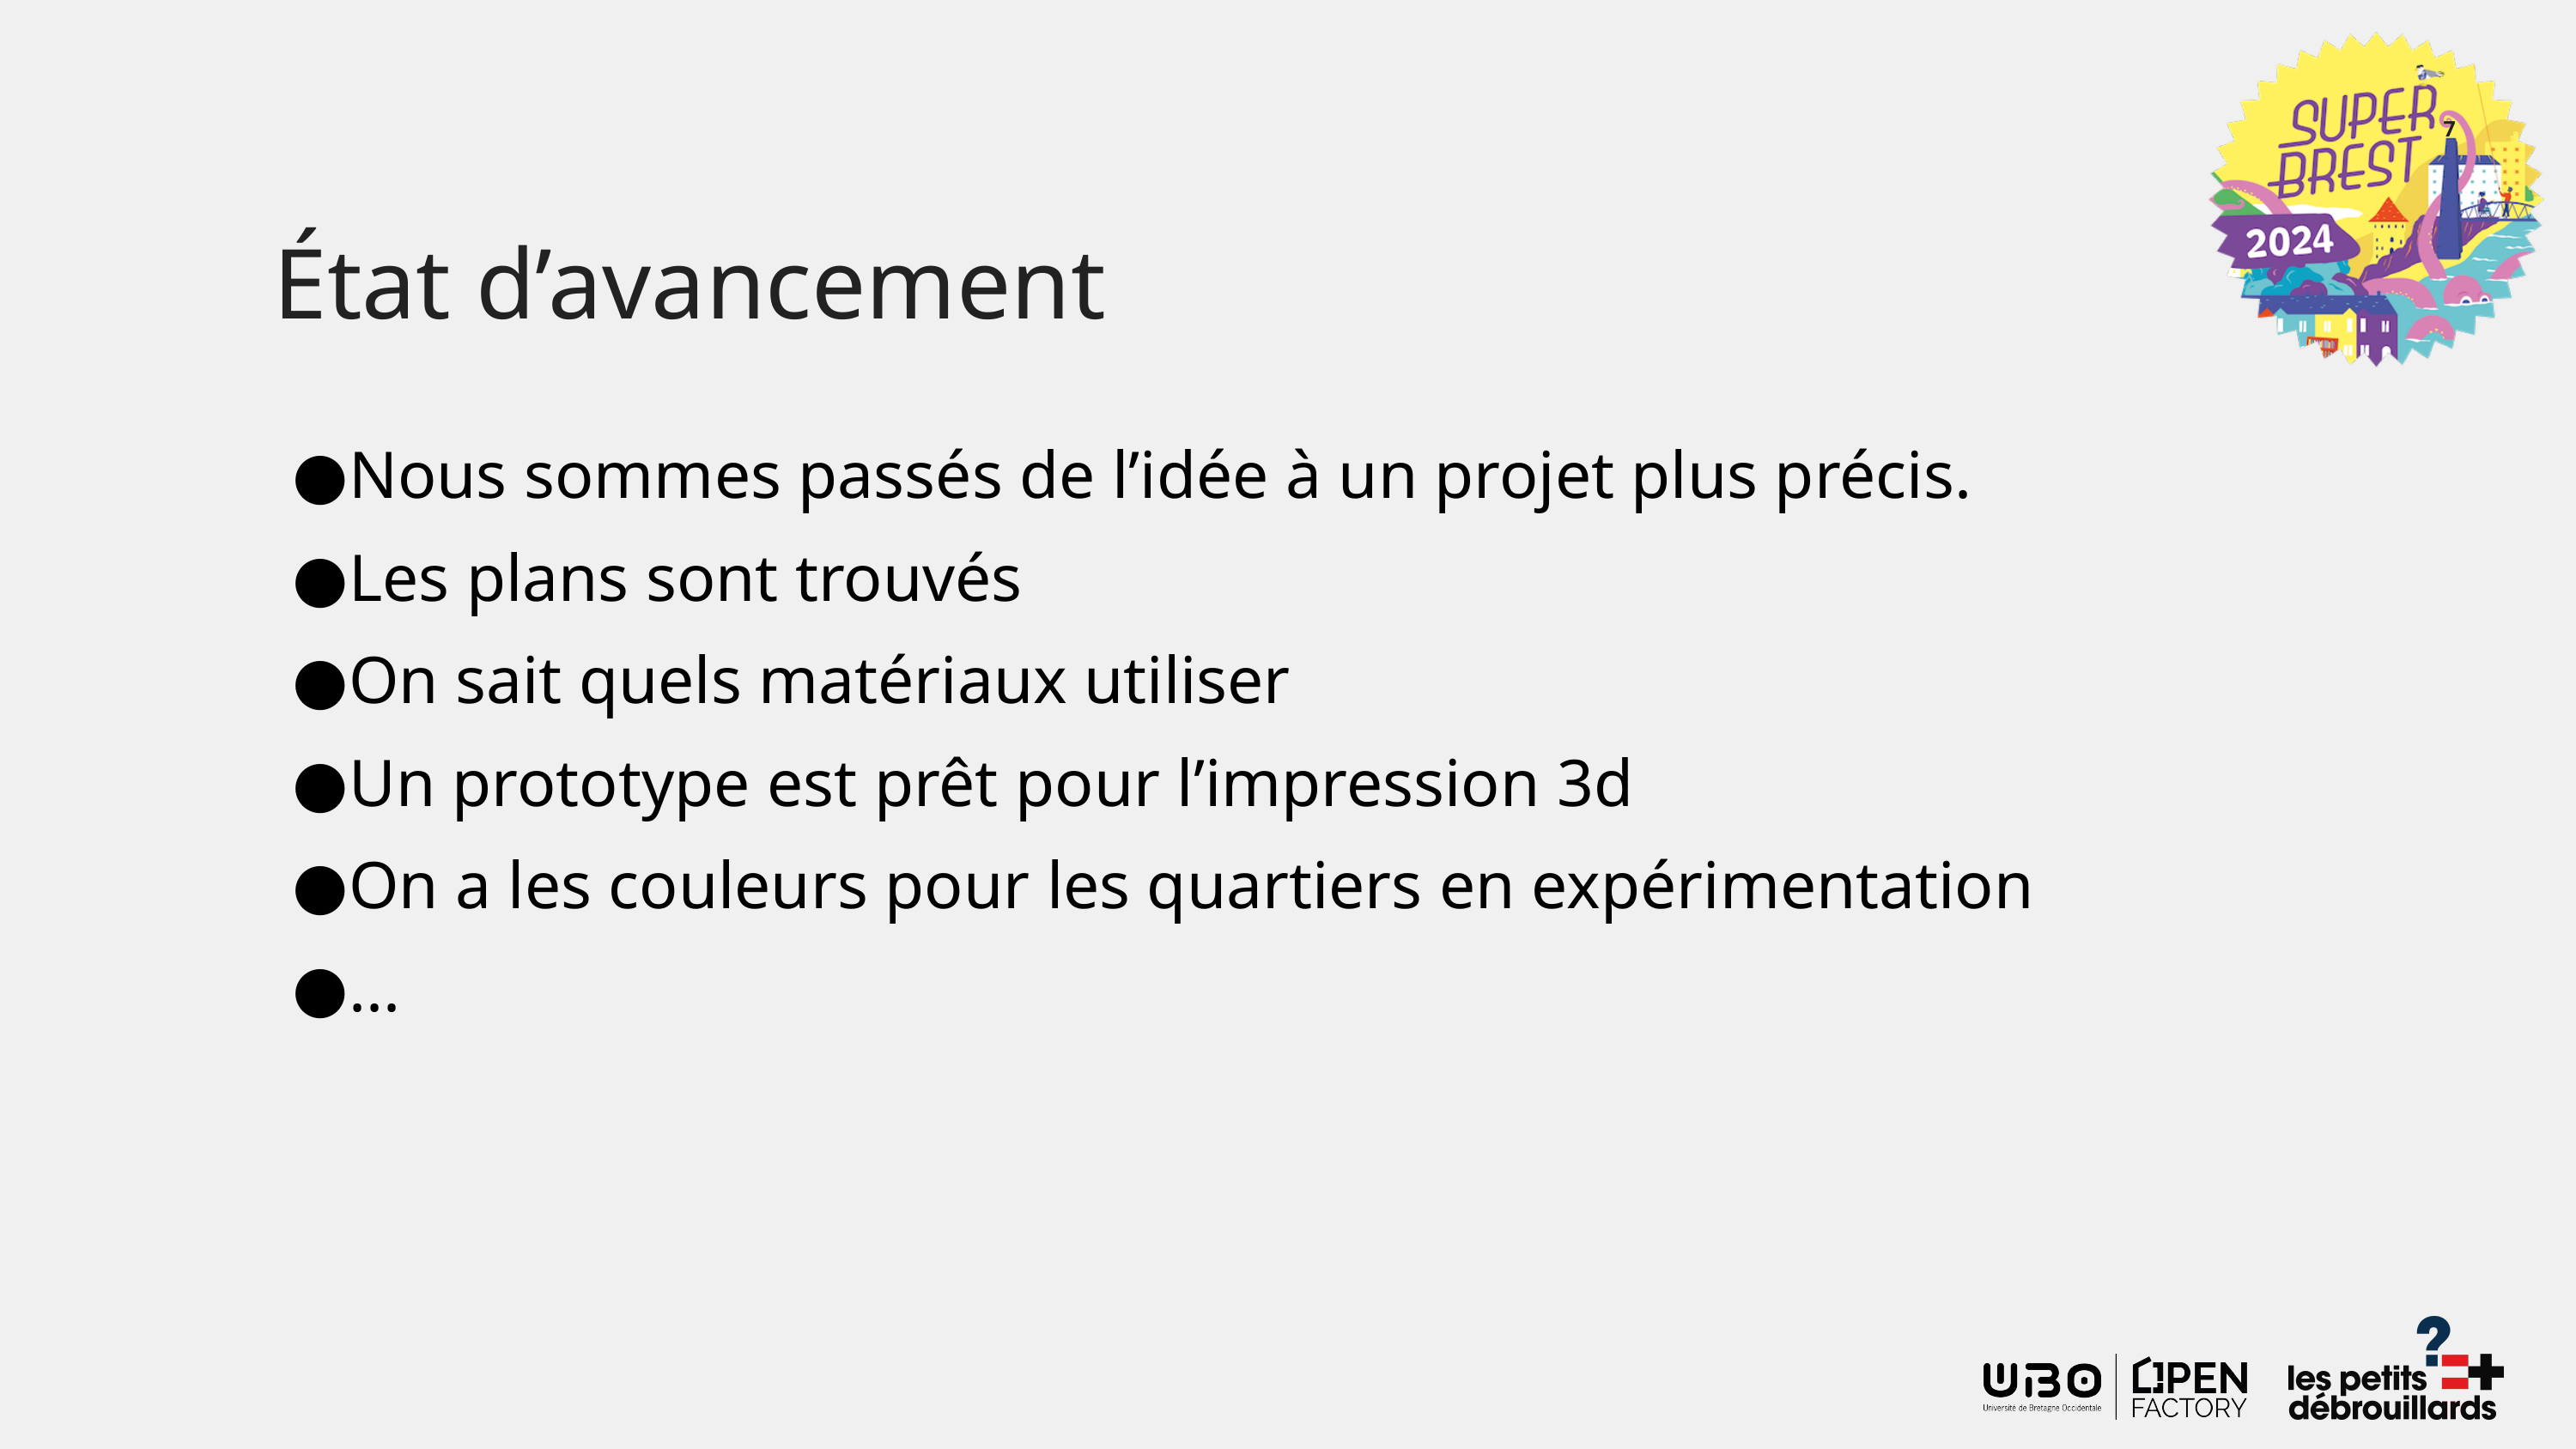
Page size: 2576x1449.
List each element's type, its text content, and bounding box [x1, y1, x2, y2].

picture [2176, 0, 2576, 400]
picture [1984, 1354, 2247, 1420]
title État d’avancement [273, 217, 1741, 434]
list Nous sommes passés de l’idée à un projet plus précis. Les plans sont trouvés On sait quels matériaux utiliser Un prototype est prêt pour l’impression 3d On a les couleurs pour les quartiers en expérimentation ... [275, 433, 2188, 1122]
slide_number <numéro> [2307, 93, 2456, 145]
picture [2288, 1316, 2504, 1420]
